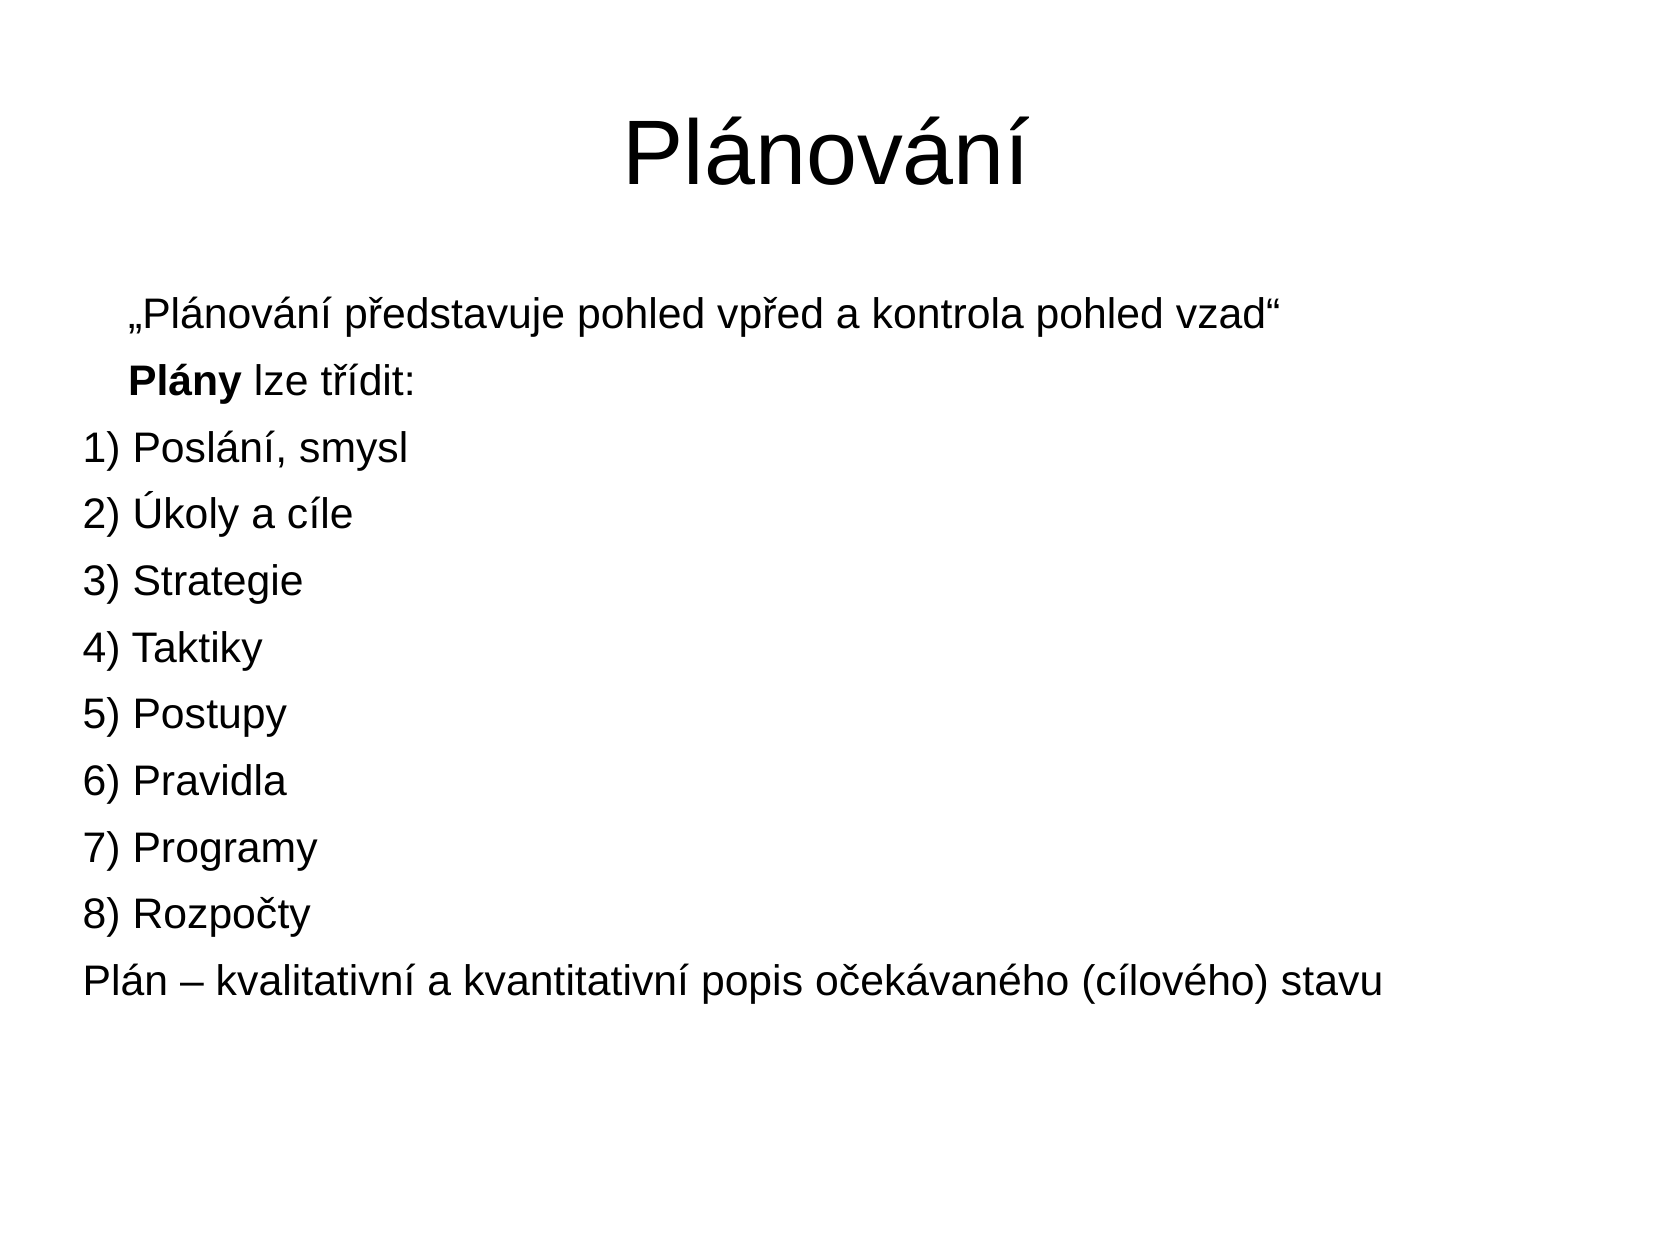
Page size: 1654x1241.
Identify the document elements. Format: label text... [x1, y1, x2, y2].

title Plánování [82, 49, 1571, 257]
list „Plánování představuje pohled vpřed a kontrola pohled vzad“ Plány lze třídit: 1) Poslání, smysl 2) Úkoly a cíle 3) Strategie 4) Taktiky 5) Postupy 6) Pravidla 7) Programy 8) Rozpočty Plán – kvalitativní a kvantitativní popis očekávaného (cílového) stavu [82, 290, 1571, 1010]
